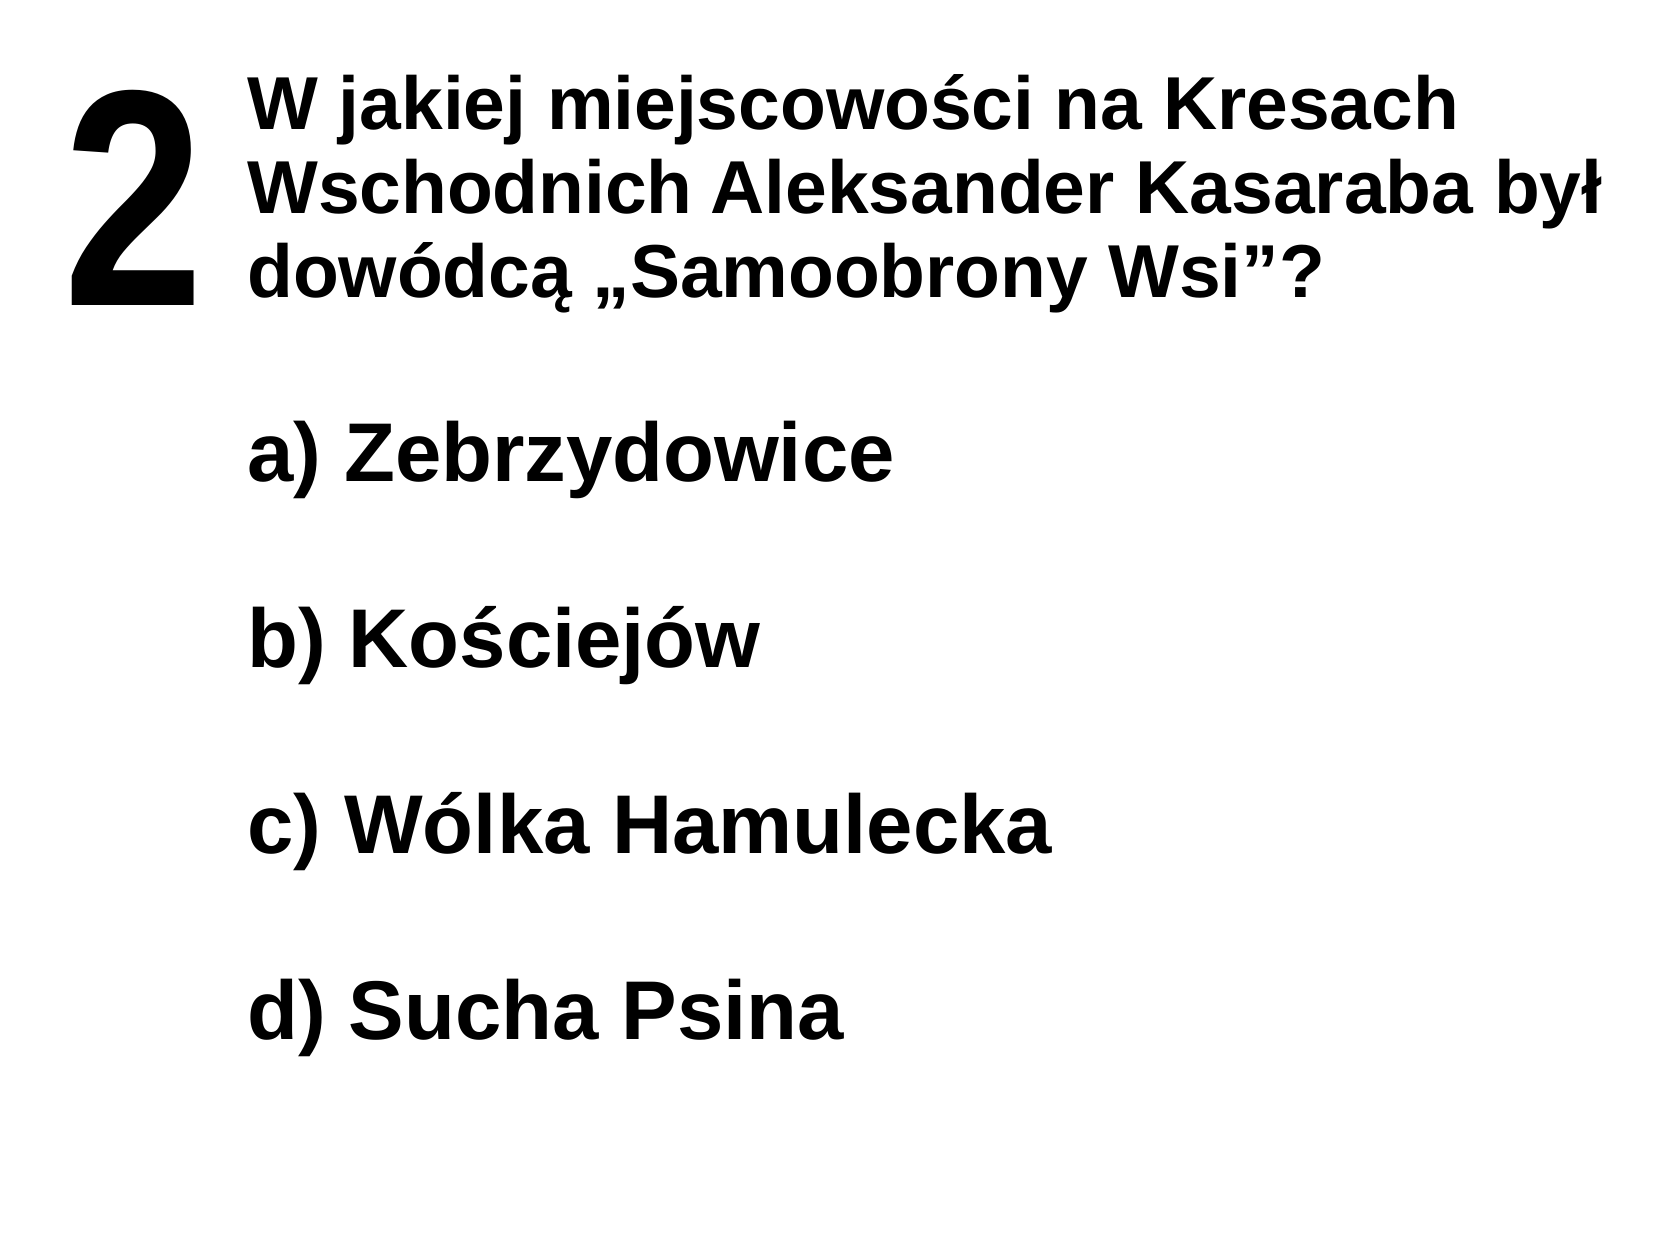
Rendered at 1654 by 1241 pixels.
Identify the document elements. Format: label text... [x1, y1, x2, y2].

text_box W jakiej miejscowości na Kresach Wschodnich Aleksander Kasaraba był dowódcą „Samoobrony Wsi”? a) Zebrzydowice b) Kościejów c) Wólka Hamulecka d) Sucha Psina [247, 61, 1610, 372]
text_box 2 [8, 9, 260, 308]
